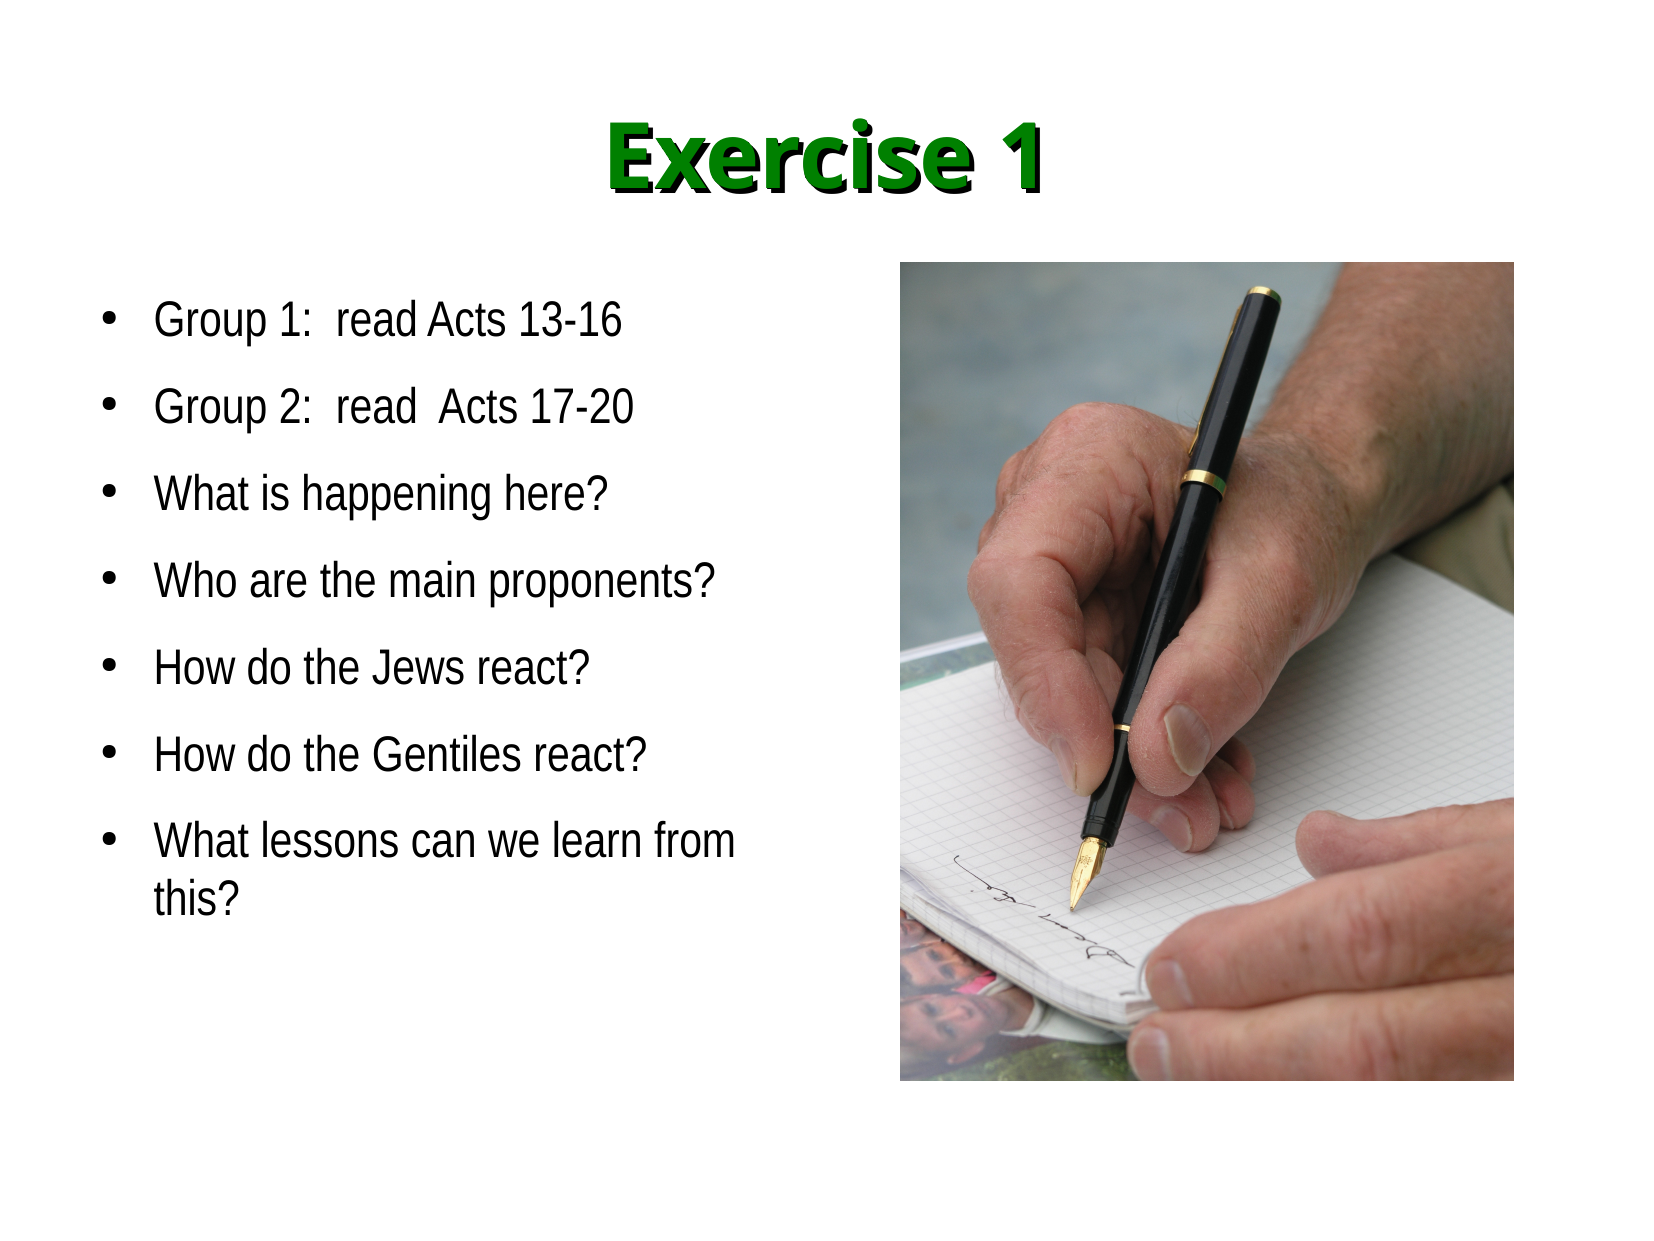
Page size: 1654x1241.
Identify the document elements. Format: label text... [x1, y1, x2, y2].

list Group 1: read Acts 13-16 Group 2: read Acts 17-20 What is happening here? Who are the main proponents? How do the Jews react? How do the Gentiles react? What lessons can we learn from this? [82, 290, 809, 1094]
picture [900, 262, 1514, 1081]
title Exercise 1 [82, 49, 1571, 257]
